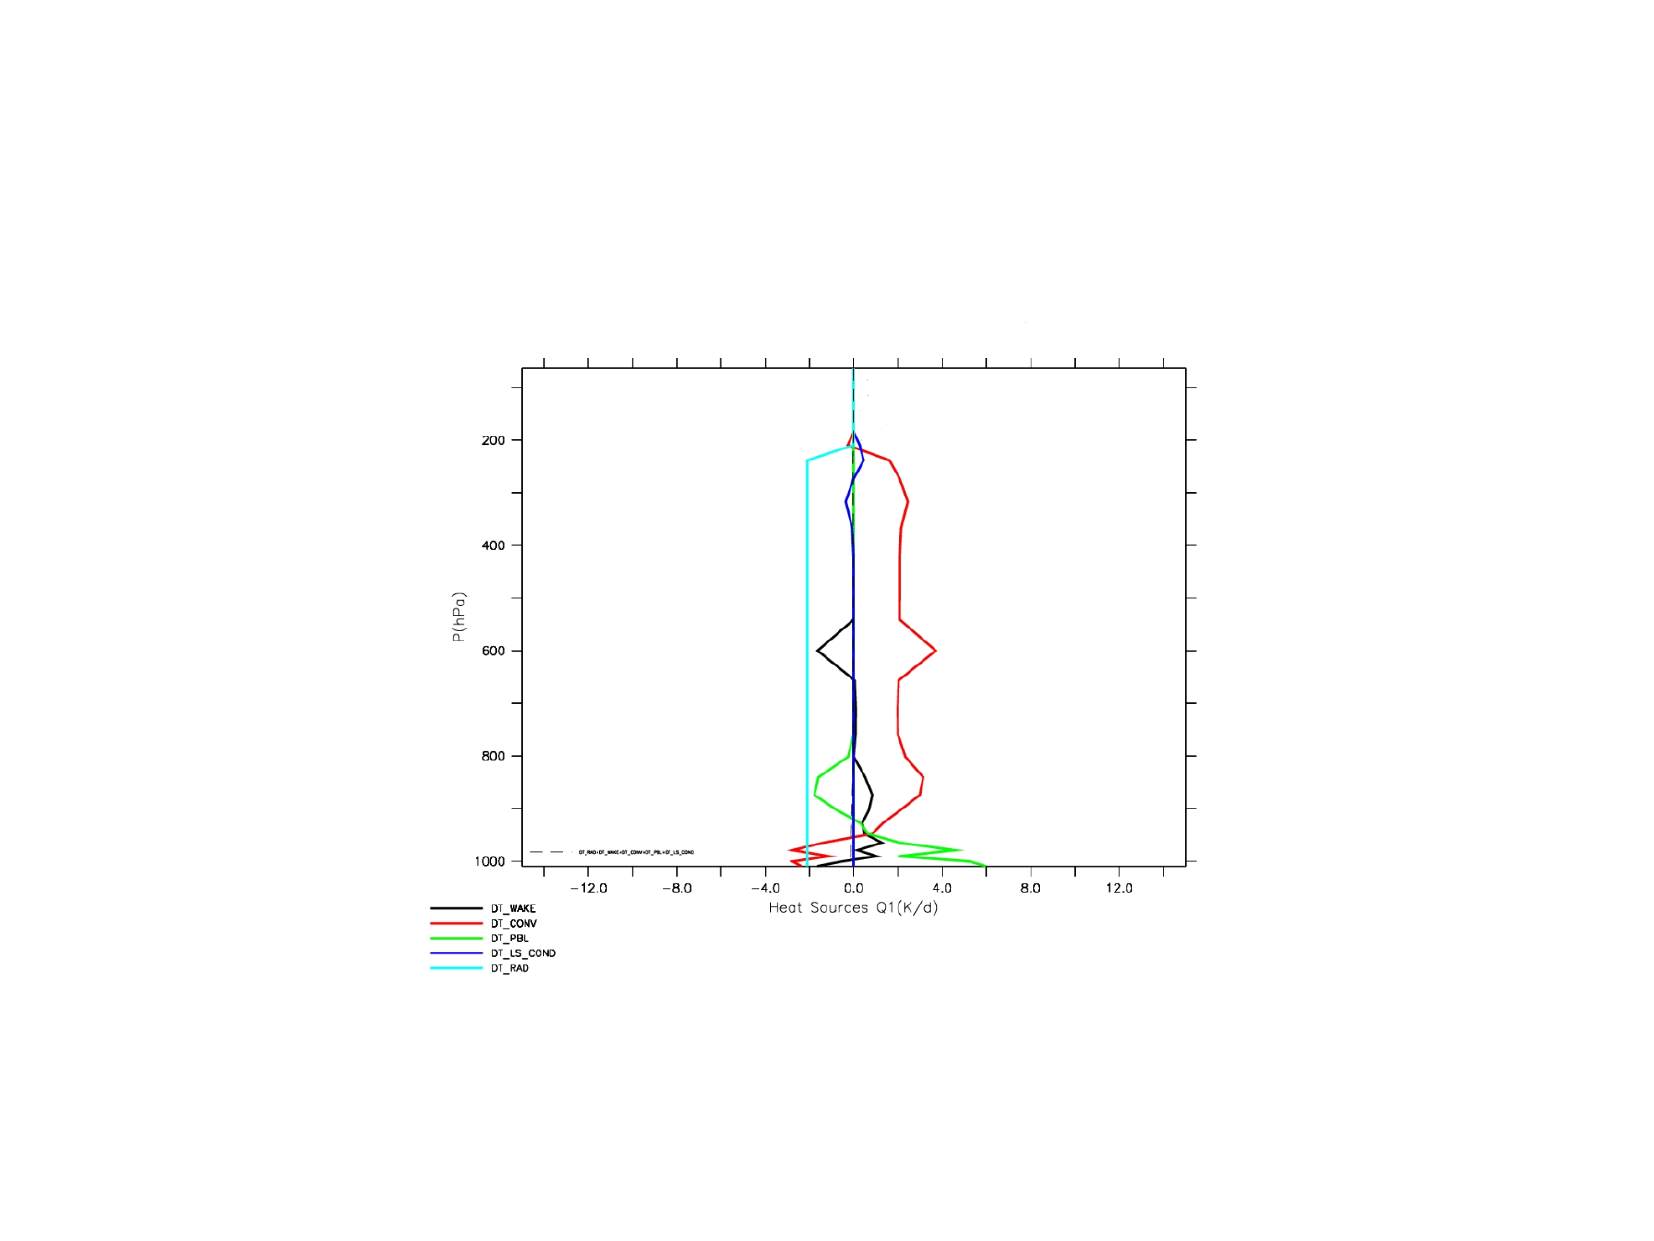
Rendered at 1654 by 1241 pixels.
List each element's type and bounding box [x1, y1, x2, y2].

picture [224, 137, 1465, 1096]
